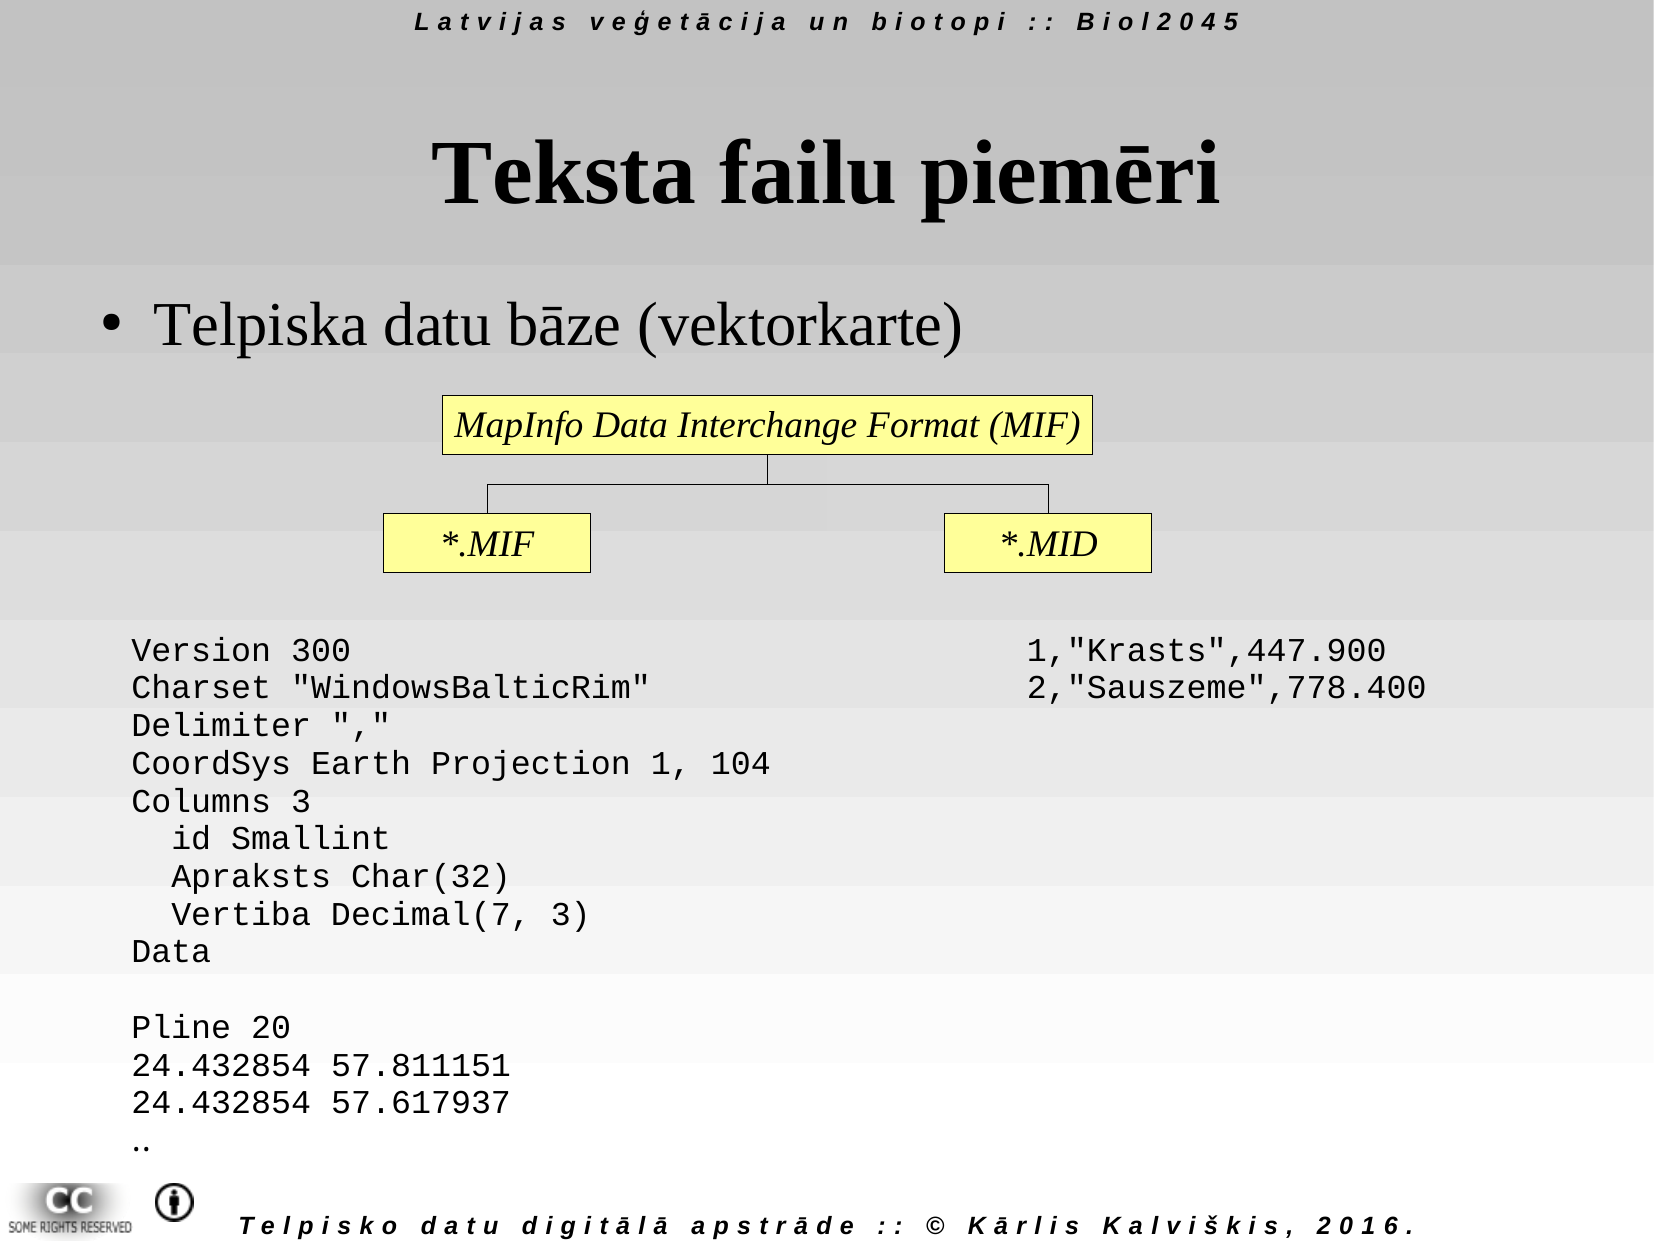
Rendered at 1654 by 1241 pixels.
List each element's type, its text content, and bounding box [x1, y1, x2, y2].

picture [0, 0, 1654, 1241]
text_box 1,"Krasts",447.900 2,"Sauszeme",778.400 [1011, 625, 1442, 769]
title Teksta failu piemēri [29, 49, 1625, 296]
text_box Version 300 Charset "WindowsBalticRim" Delimiter "," CoordSys Earth Projection 1, 104 Columns 3 id Smallint Apraksts Char(32) Vertiba Decimal(7, 3) Data Pline 20 24.432854 57.811151 24.432854 57.617937 ‥ [116, 625, 787, 1241]
text_box *.MIF [383, 513, 591, 573]
text_box *.MID [944, 513, 1152, 573]
list Telpiska datu bāze (vektorkarte) [82, 289, 1571, 1098]
text_box MapInfo Data Interchange Format (MIF) [442, 395, 1093, 455]
